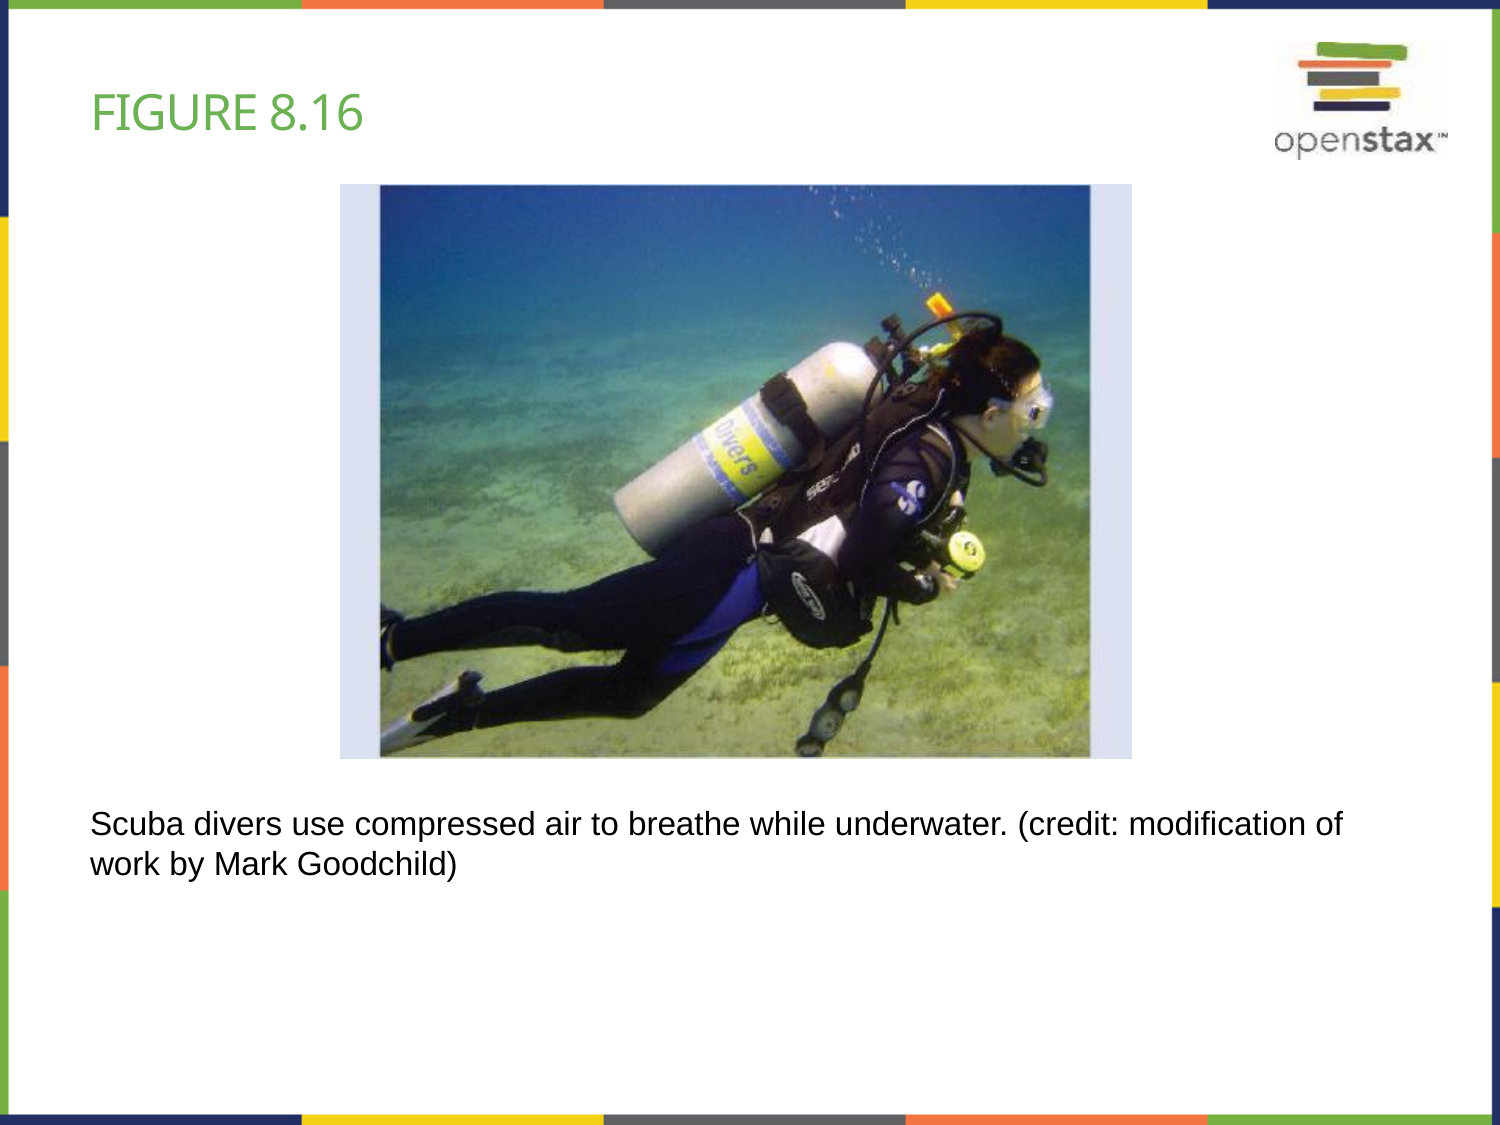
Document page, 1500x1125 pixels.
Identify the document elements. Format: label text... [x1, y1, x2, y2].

picture [0, 0, 1500, 1125]
title Figure 8.16 [75, 39, 1398, 148]
list Scuba divers use compressed air to breathe while underwater. (credit: modification of work by Mark Goodchild) [75, 794, 1398, 986]
